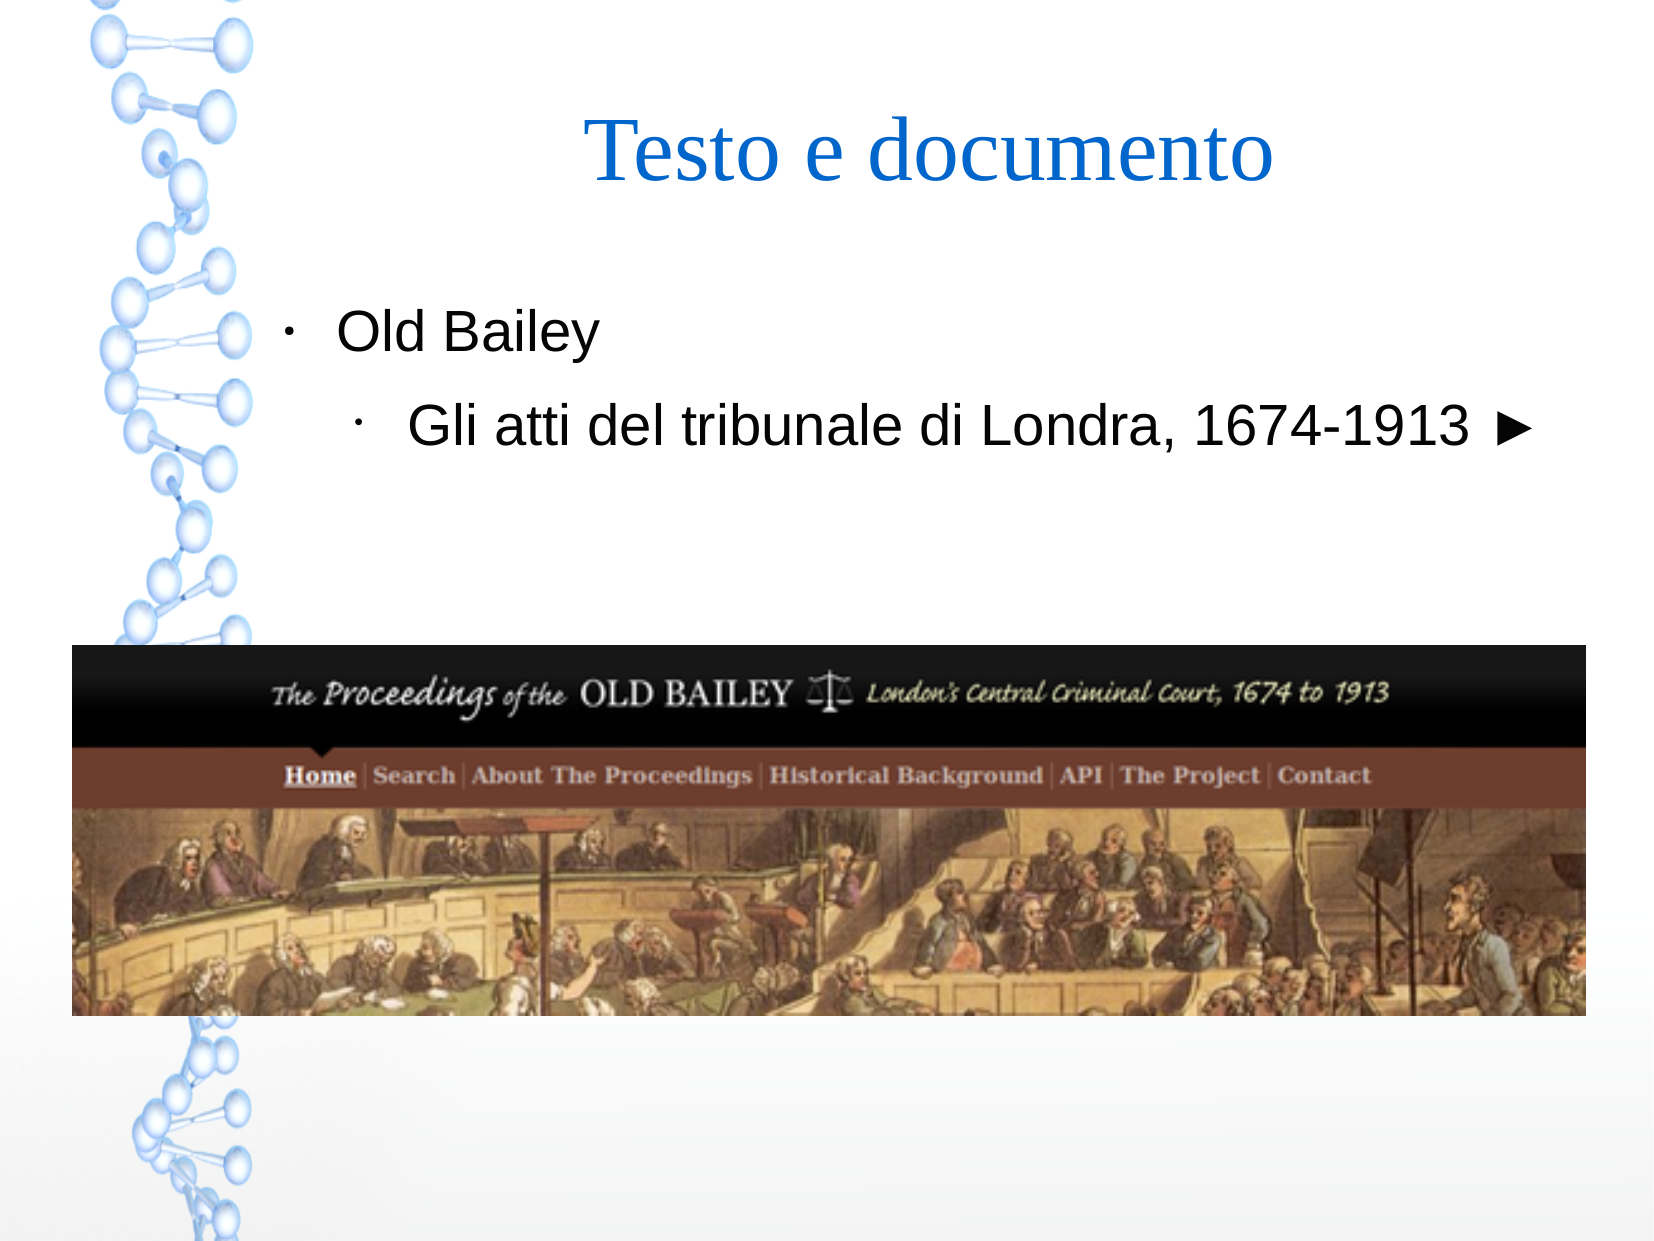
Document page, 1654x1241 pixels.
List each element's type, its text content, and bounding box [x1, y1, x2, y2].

title Testo e documento [265, 47, 1595, 253]
picture [0, 0, 1654, 1241]
list Old Bailey Gli atti del tribunale di Londra, 1674-1913 ► [265, 299, 1595, 1019]
